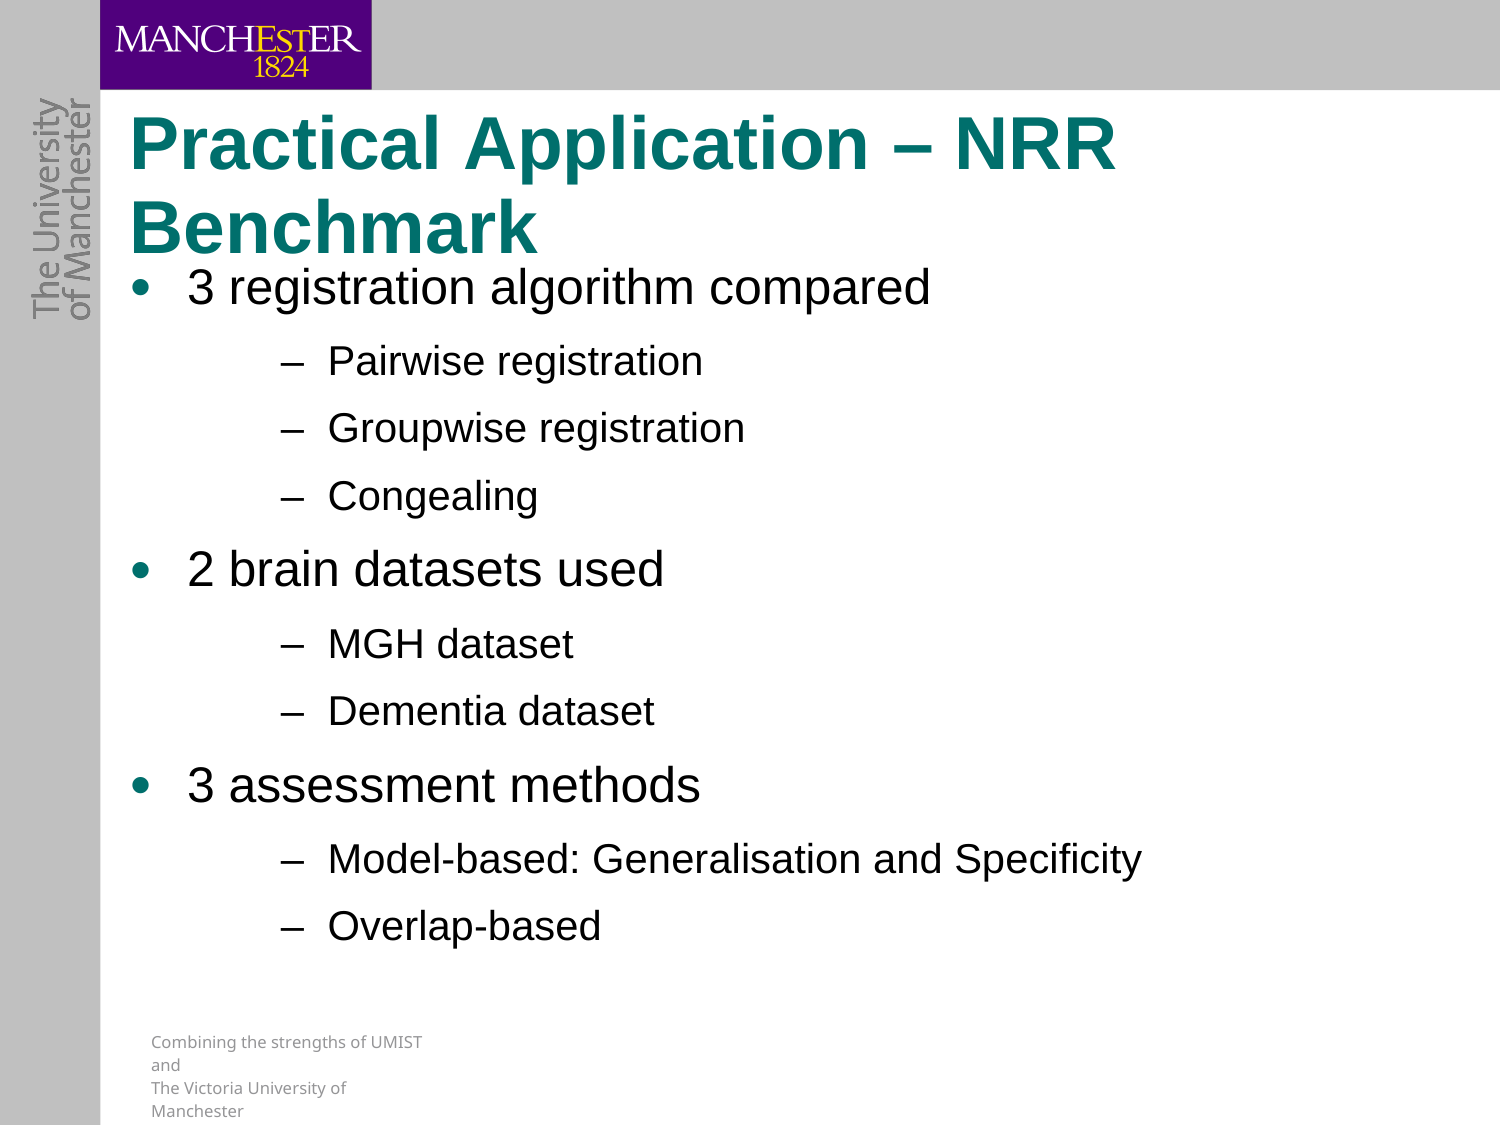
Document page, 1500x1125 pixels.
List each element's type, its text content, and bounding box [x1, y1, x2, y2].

title Practical Application – NRR Benchmark [129, 101, 1477, 270]
list 3 registration algorithm compared Pairwise registration Groupwise registration Congealing 2 brain datasets used MGH dataset Dementia dataset 3 assessment methods Model-based: Generalisation and Specificity Overlap-based [130, 259, 1407, 1012]
picture [0, 0, 372, 320]
